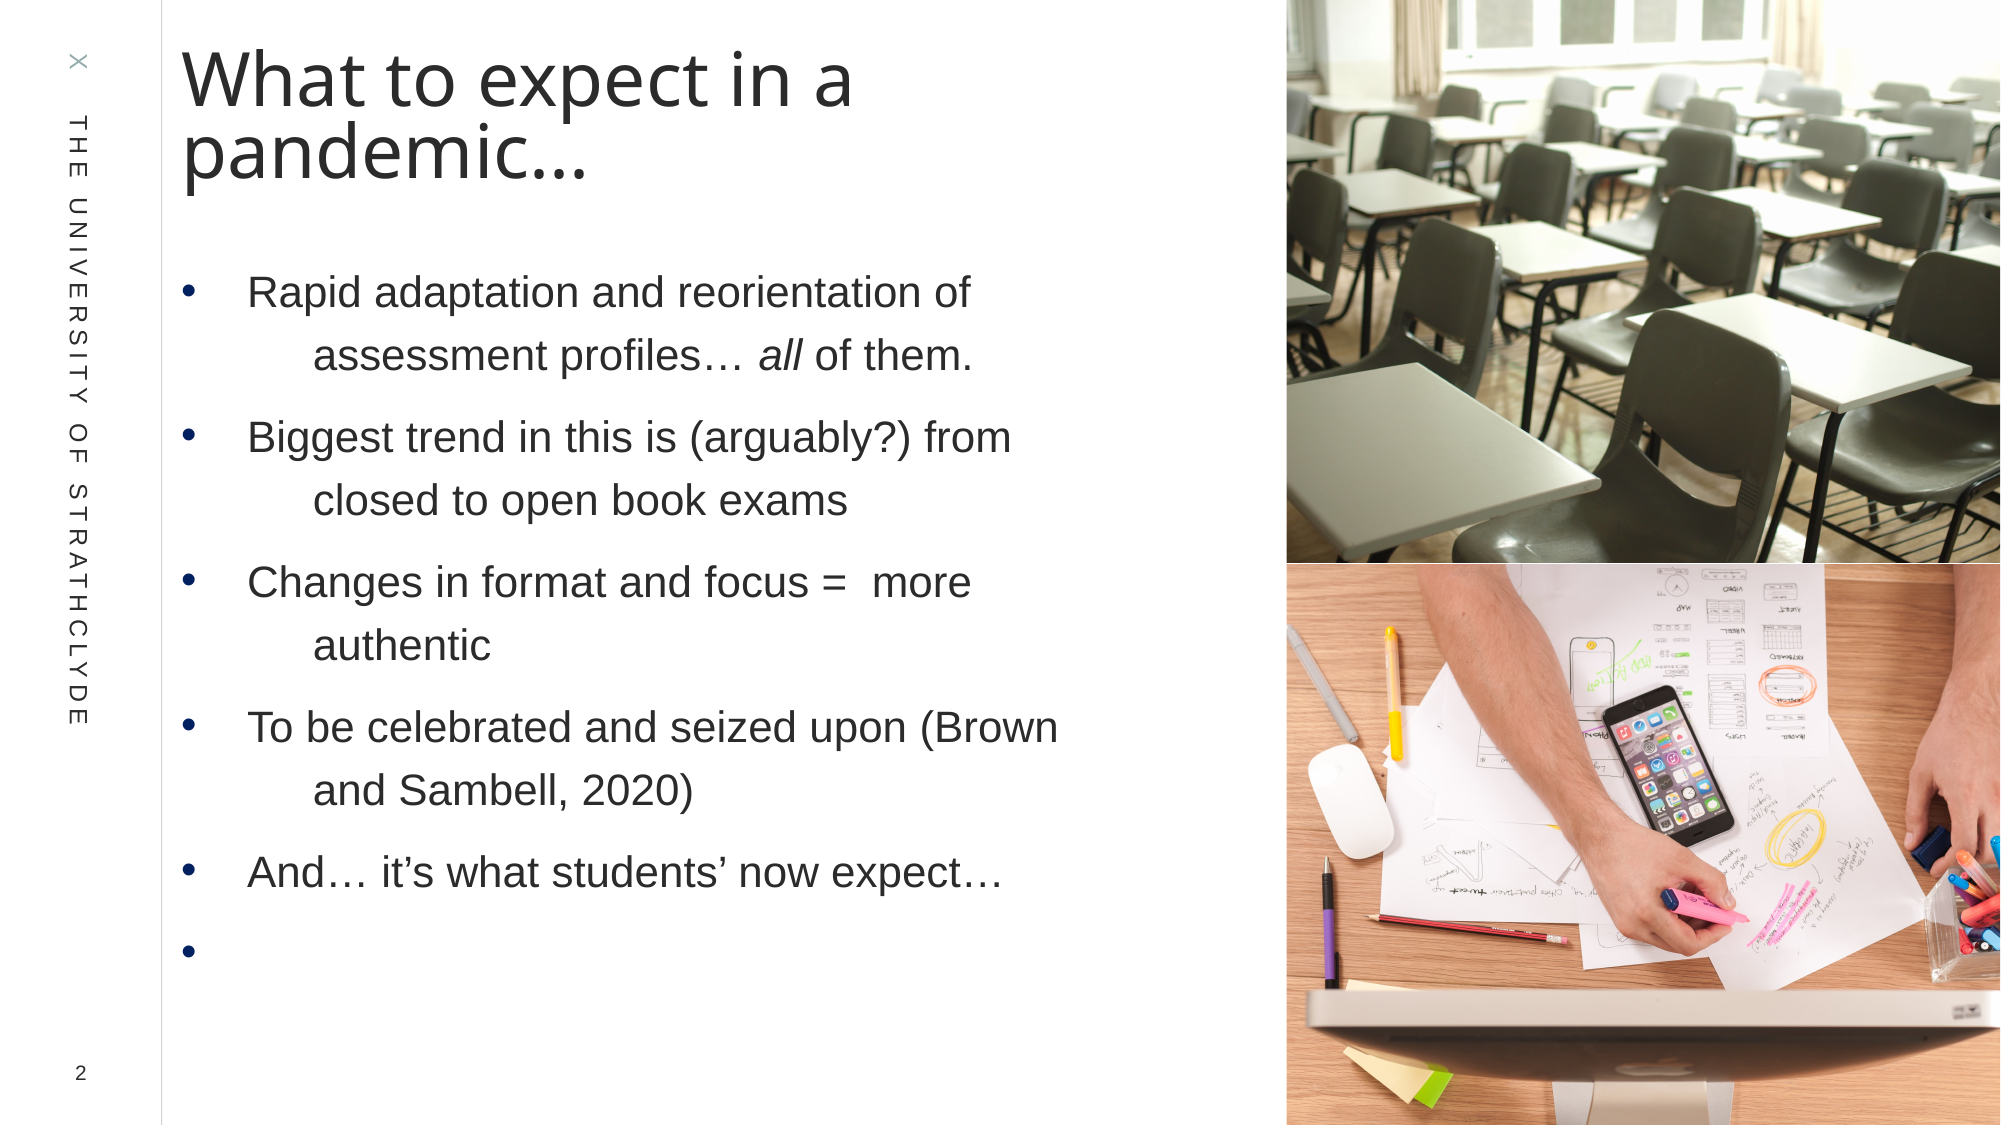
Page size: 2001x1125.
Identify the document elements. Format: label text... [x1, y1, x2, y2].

text_box 2 [38, 1052, 123, 1091]
title What to expect in a pandemic... [181, 17, 1095, 245]
list Rapid adaptation and reorientation of assessment profiles… all of them. Biggest trend in this is (arguably?) from closed to open book exams Changes in format and focus = more authentic To be celebrated and seized upon (Brown and Sambell, 2020) And… it’s what students’ now expect… [181, 245, 1145, 910]
picture [1286, 0, 2000, 563]
picture [1286, 564, 2001, 1125]
